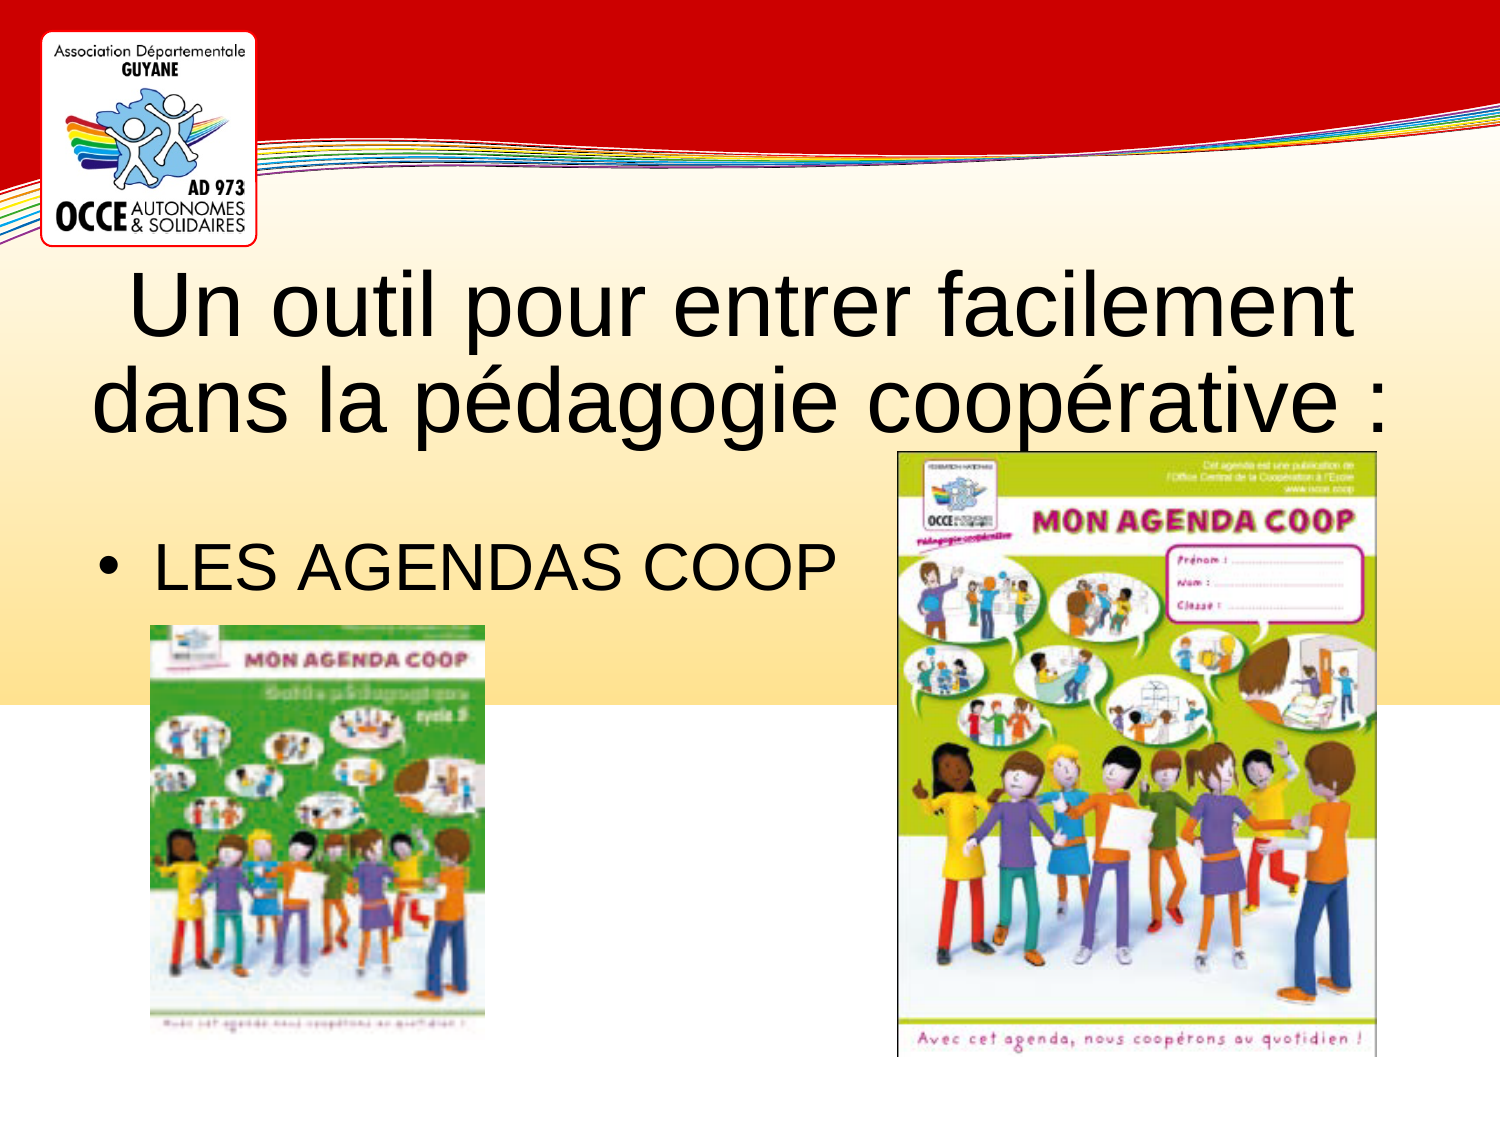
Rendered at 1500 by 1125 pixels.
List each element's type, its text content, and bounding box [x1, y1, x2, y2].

picture [897, 451, 1377, 1057]
picture [54, 44, 245, 234]
list LES AGENDAS COOP [82, 527, 1433, 1063]
picture [150, 625, 485, 1040]
title Un outil pour entrer facilement dans la pédagogie coopérative : [67, 259, 1418, 452]
